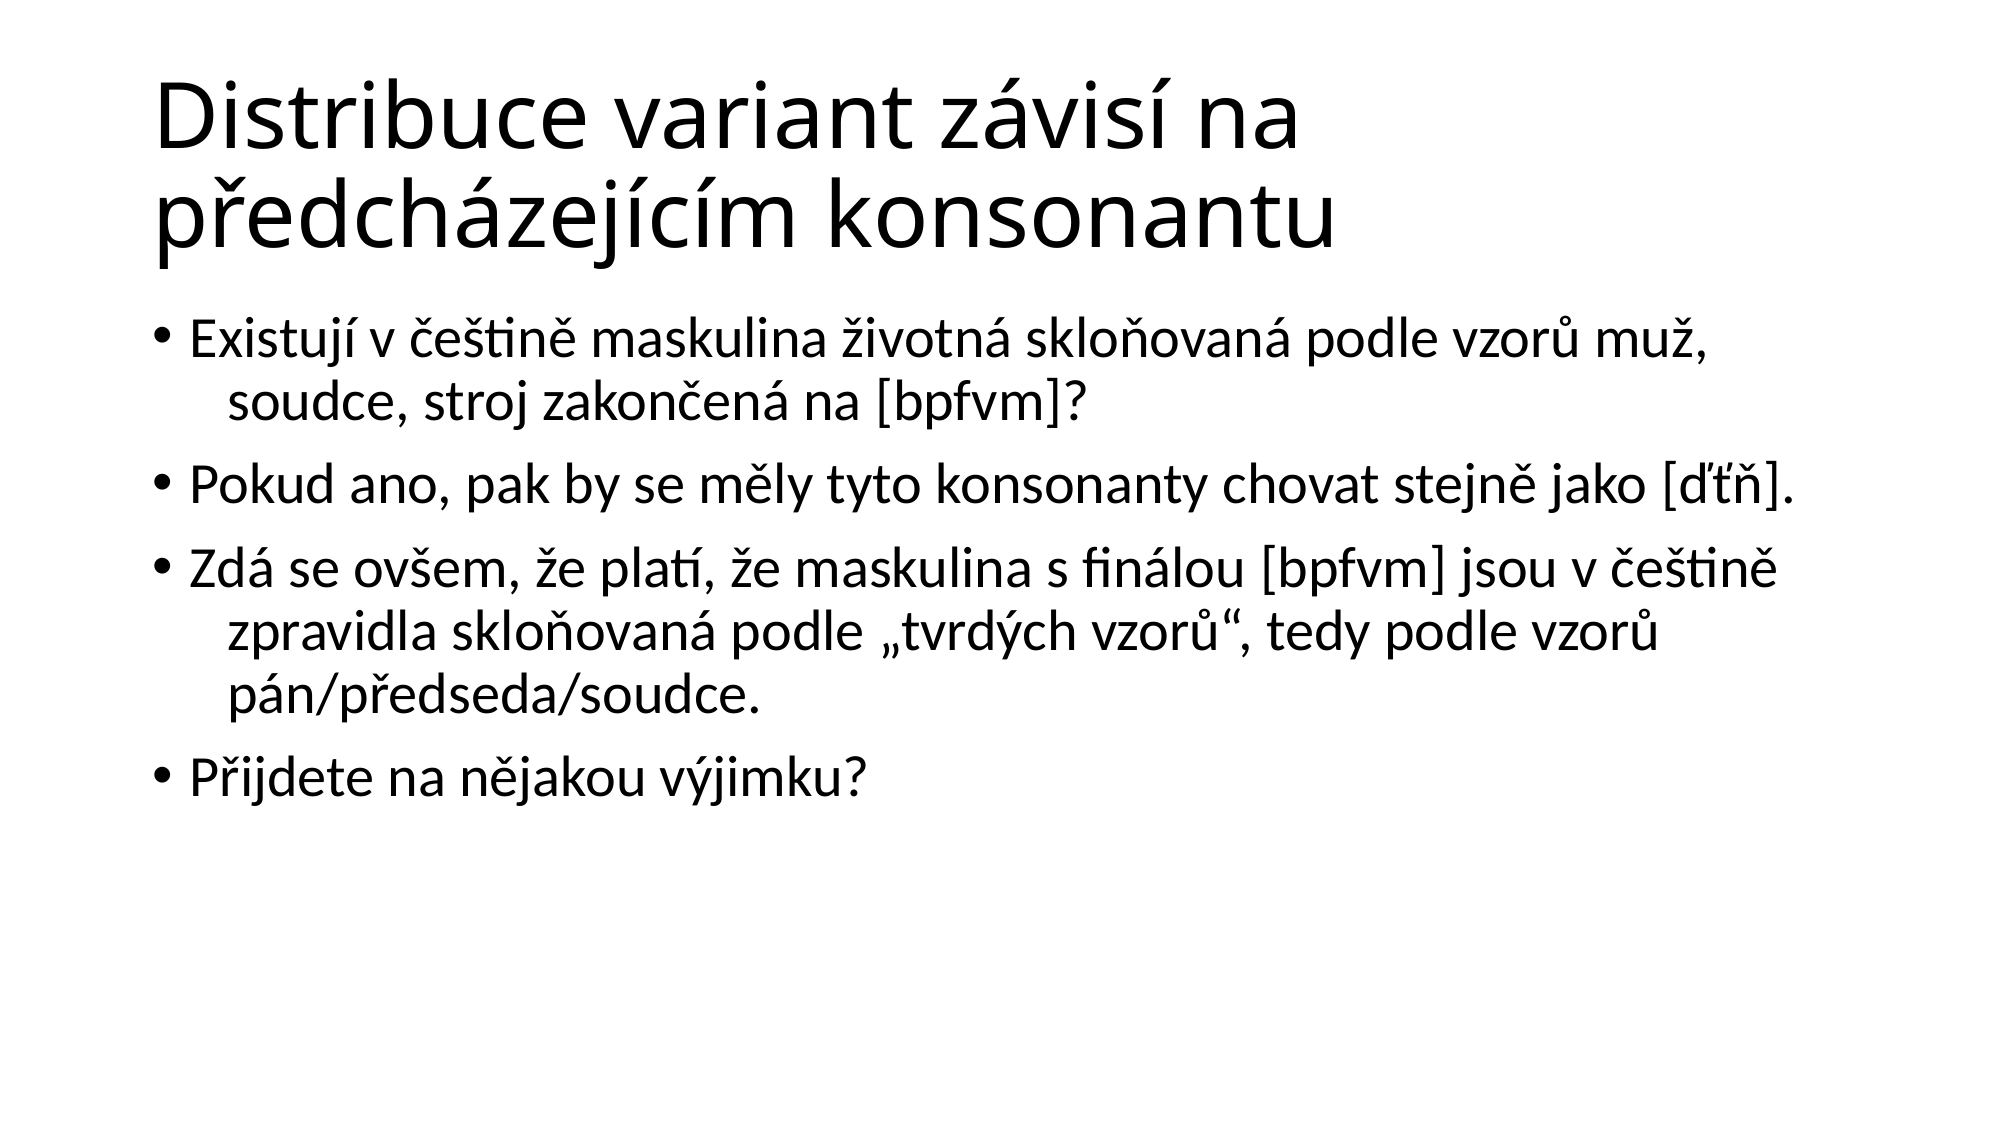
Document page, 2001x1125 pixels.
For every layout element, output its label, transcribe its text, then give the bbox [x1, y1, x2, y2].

title Distribuce variant závisí na předcházejícím konsonantu [137, 59, 1863, 278]
list Existují v češtině maskulina životná skloňovaná podle vzorů muž, soudce, stroj zakončená na [bpfvm]? Pokud ano, pak by se měly tyto konsonanty chovat stejně jako [ďťň]. Zdá se ovšem, že platí, že maskulina s finálou [bpfvm] jsou v češtině zpravidla skloňovaná podle „tvrdých vzorů“, tedy podle vzorů pán/předseda/soudce. Přijdete na nějakou výjimku? [137, 299, 1863, 1014]
